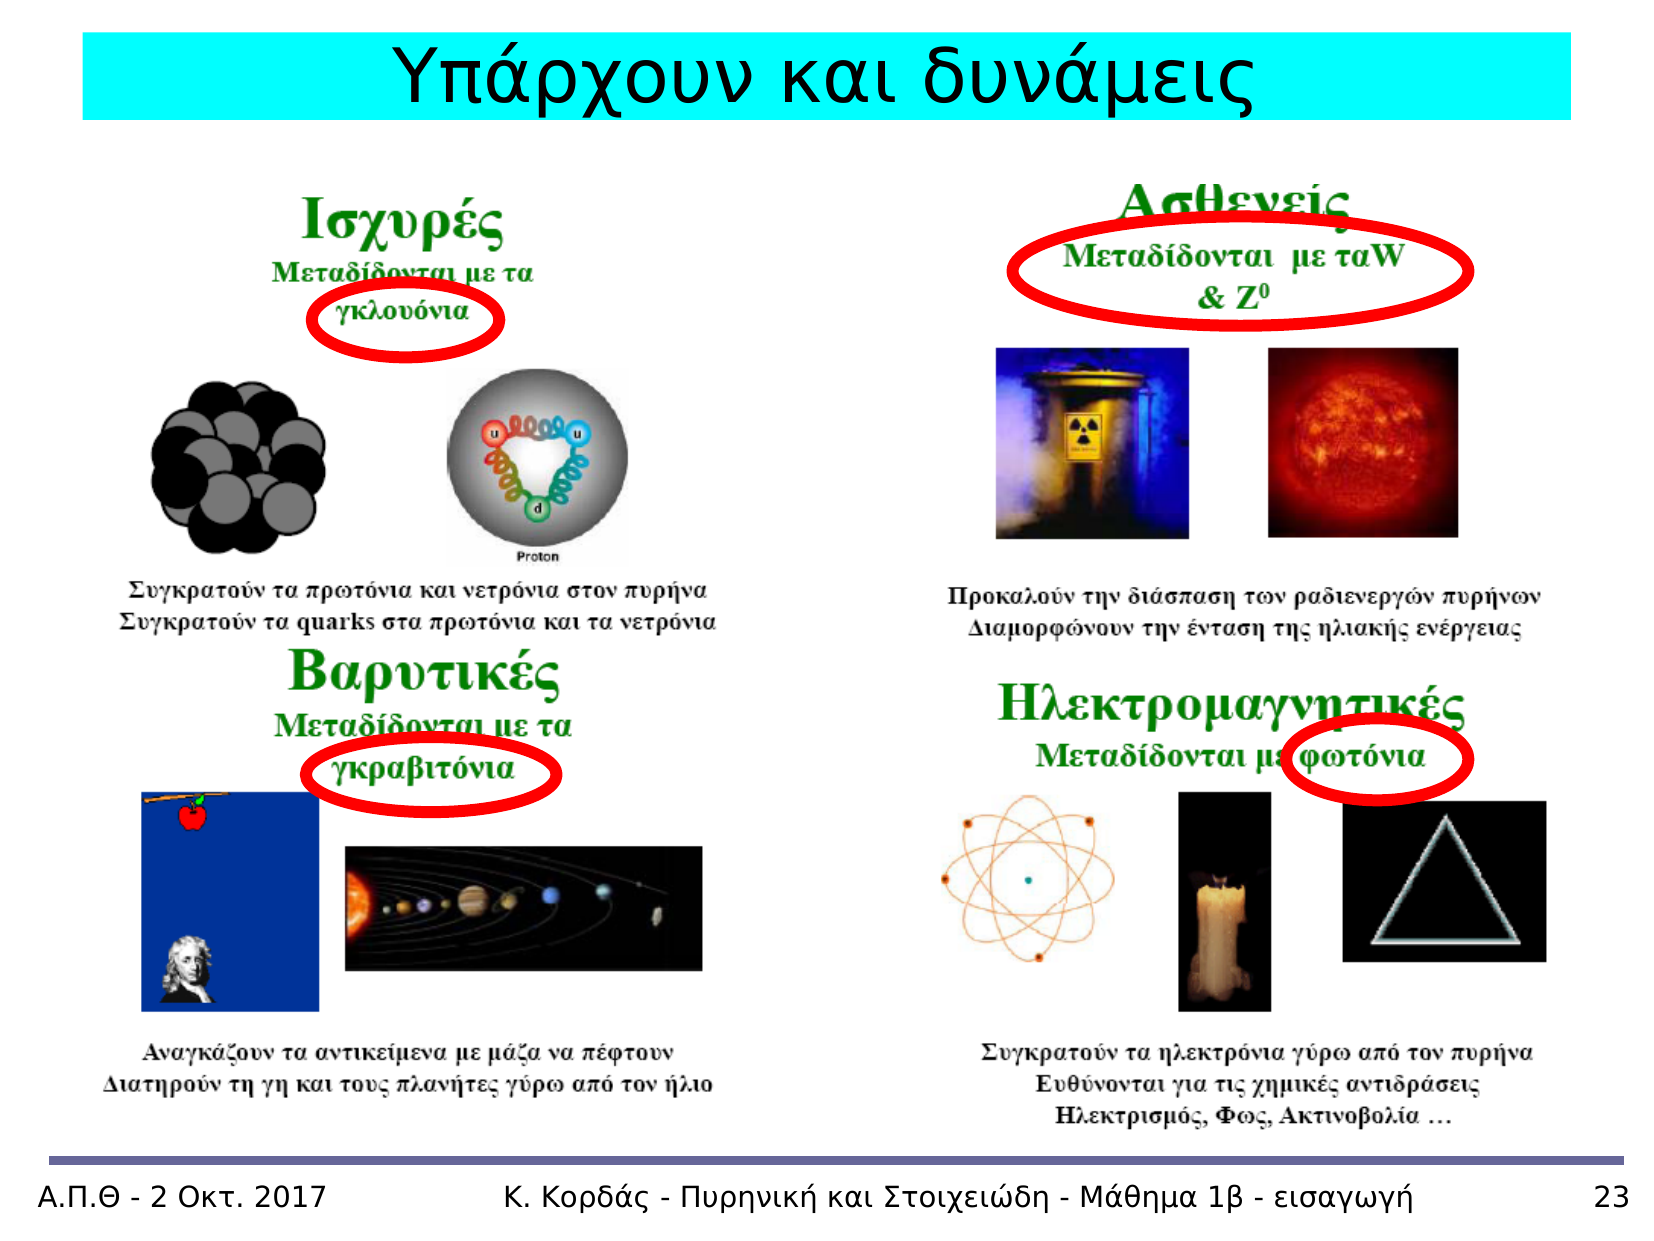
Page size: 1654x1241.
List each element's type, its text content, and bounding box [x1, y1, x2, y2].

title Υπάρχουν και δυνάμεις [82, 32, 1571, 120]
text_box [29, 184, 1605, 1133]
